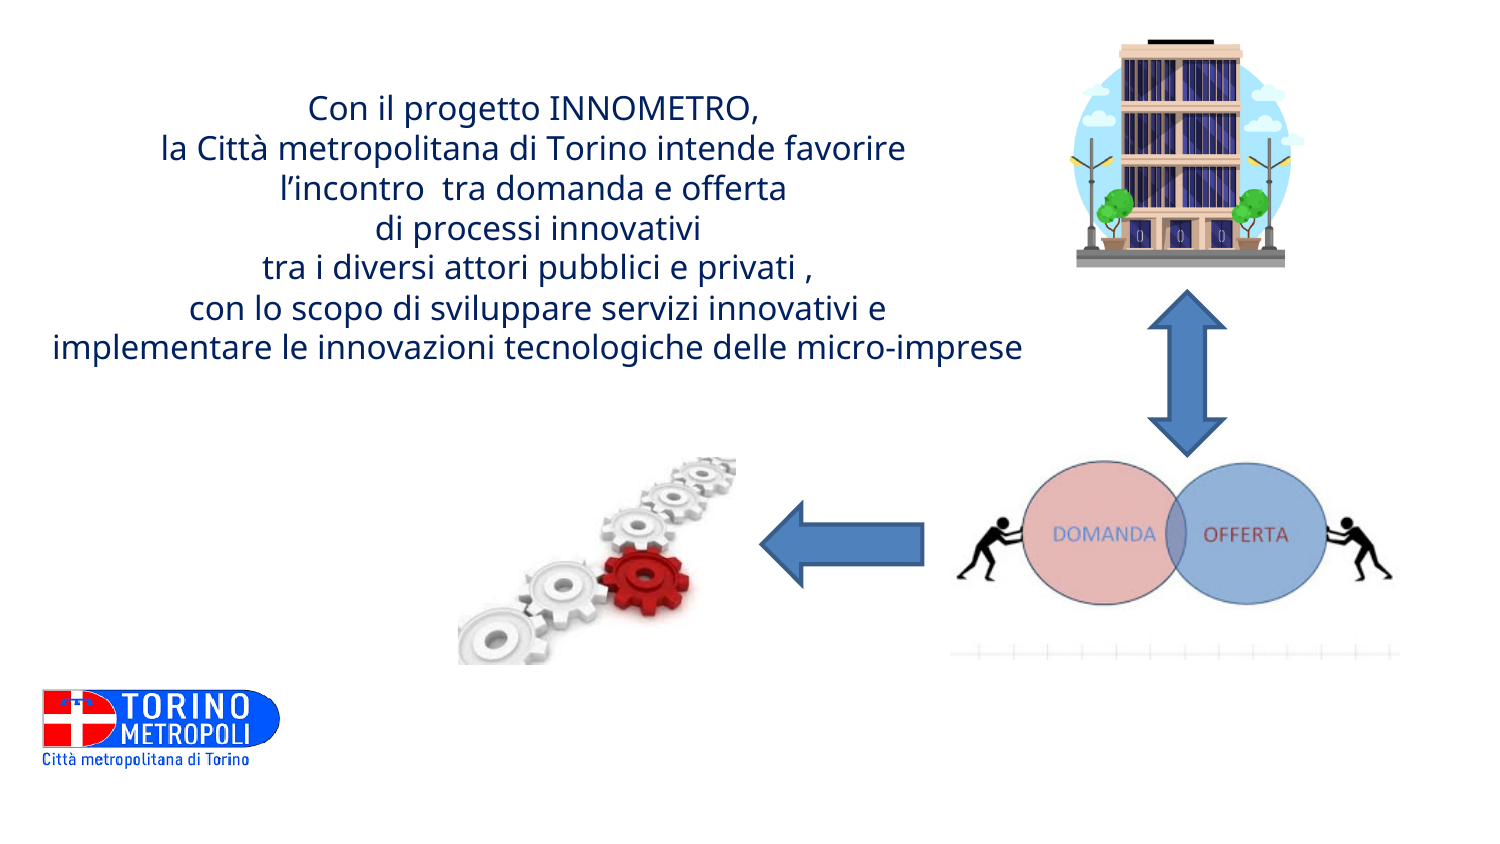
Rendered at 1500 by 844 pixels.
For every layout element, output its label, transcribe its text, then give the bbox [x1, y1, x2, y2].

picture [1057, 31, 1304, 269]
picture [29, 669, 298, 789]
picture [950, 386, 1400, 660]
picture [458, 457, 736, 665]
text_box [1151, 291, 1223, 455]
text_box Con il progetto INNOMETRO, la Città metropolitana di Torino intende favorire l’incontro tra domanda e offerta di processi innovativi tra i diversi attori pubblici e privati , con lo scopo di sviluppare servizi innovativi e implementare le innovazioni tecnologiche delle micro-imprese [37, 79, 1040, 415]
text_box [761, 504, 923, 585]
